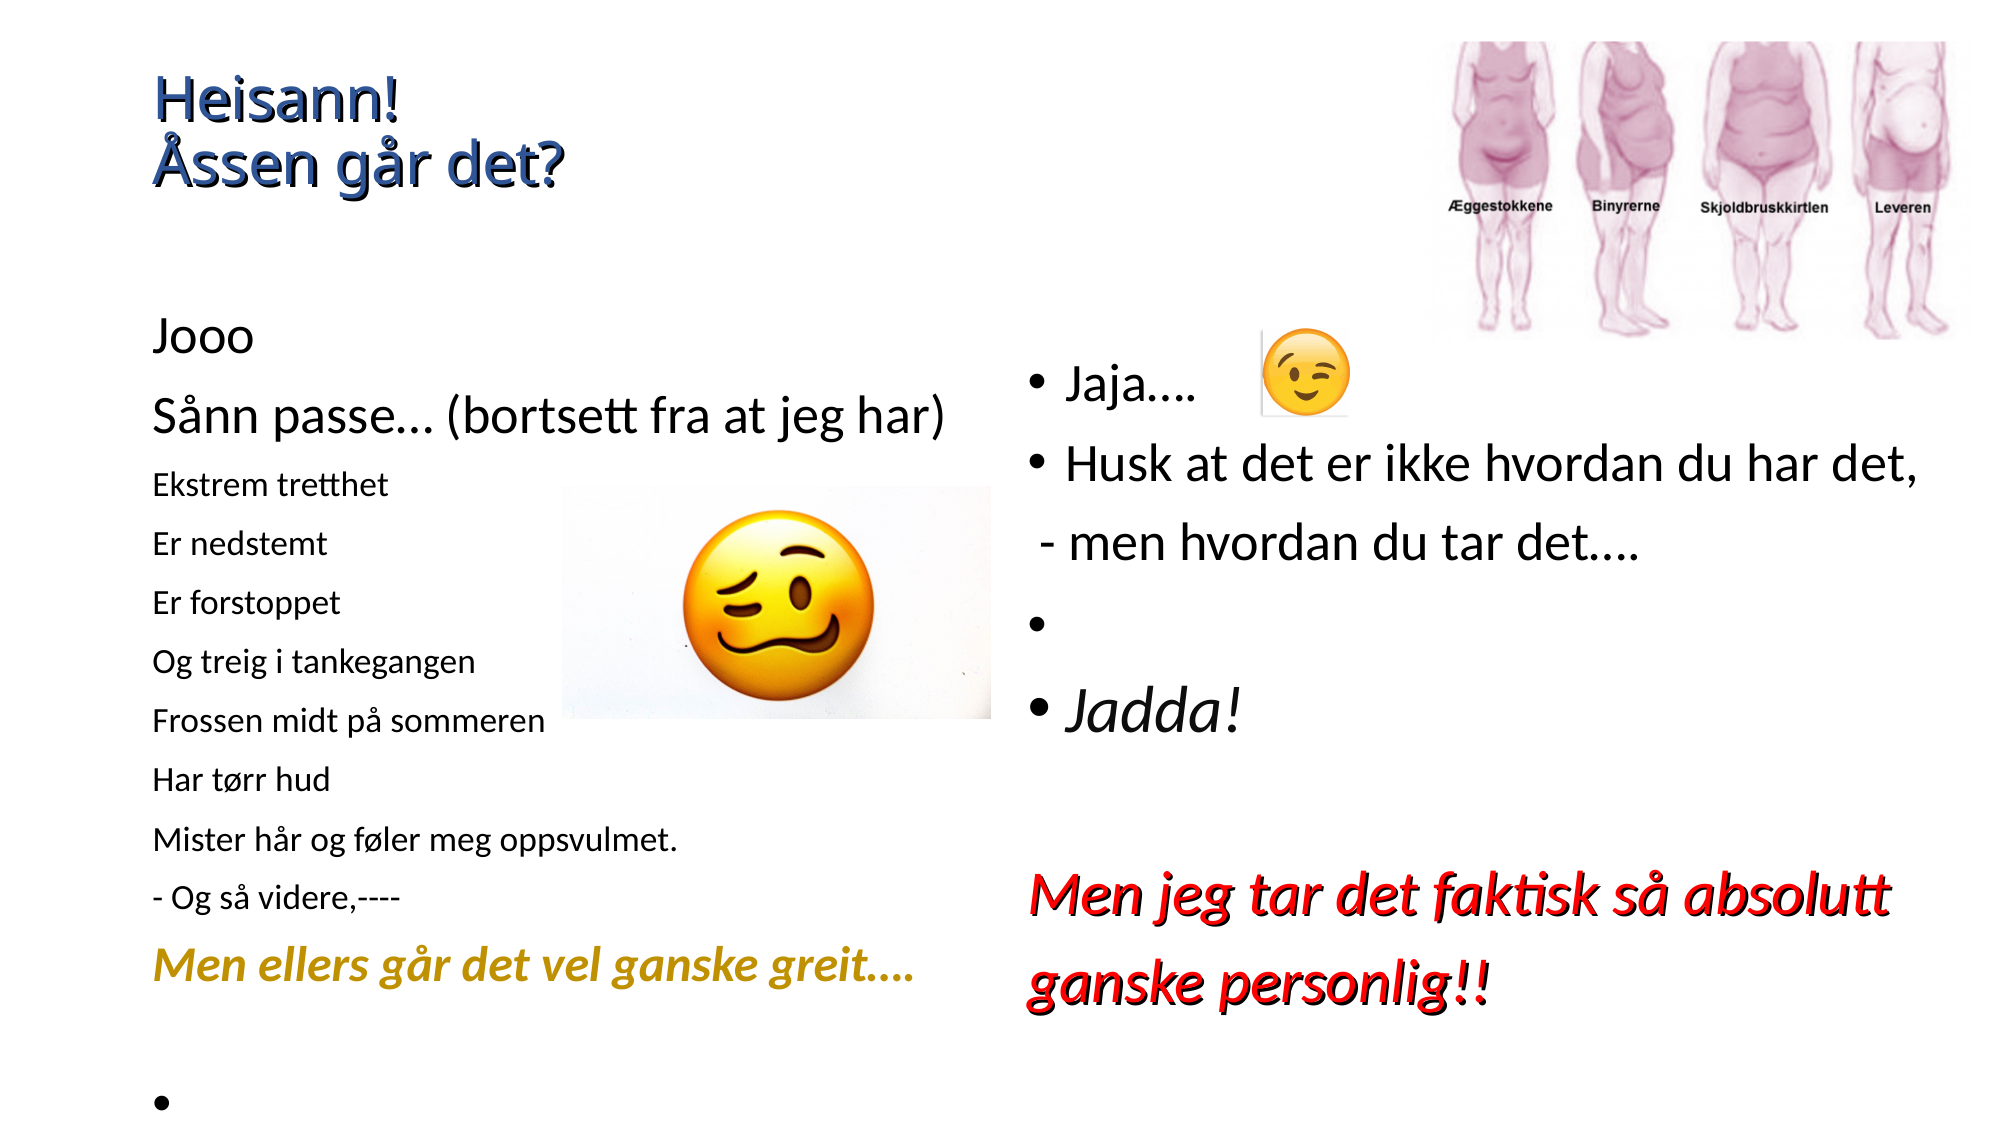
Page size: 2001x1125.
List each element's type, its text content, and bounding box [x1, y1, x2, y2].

list Jooo Sånn passe… (bortsett fra at jeg har) Ekstrem tretthet Er nedstemt Er forstoppet Og treig i tankegangen Frossen midt på sommeren Har tørr hud Mister hår og føler meg oppsvulmet. - Og så videre,---- Men ellers går det vel ganske greit…. [137, 299, 988, 1014]
picture [1259, 328, 1350, 418]
picture [562, 486, 991, 719]
picture [1425, 41, 1972, 348]
list Jaja…. Husk at det er ikke hvordan du har det, - men hvordan du tar det…. Jadda! Men jeg tar det faktisk så absolutt ganske personlig!! [1012, 347, 1958, 1102]
title Heisann! Åssen går det? [137, 59, 1260, 278]
